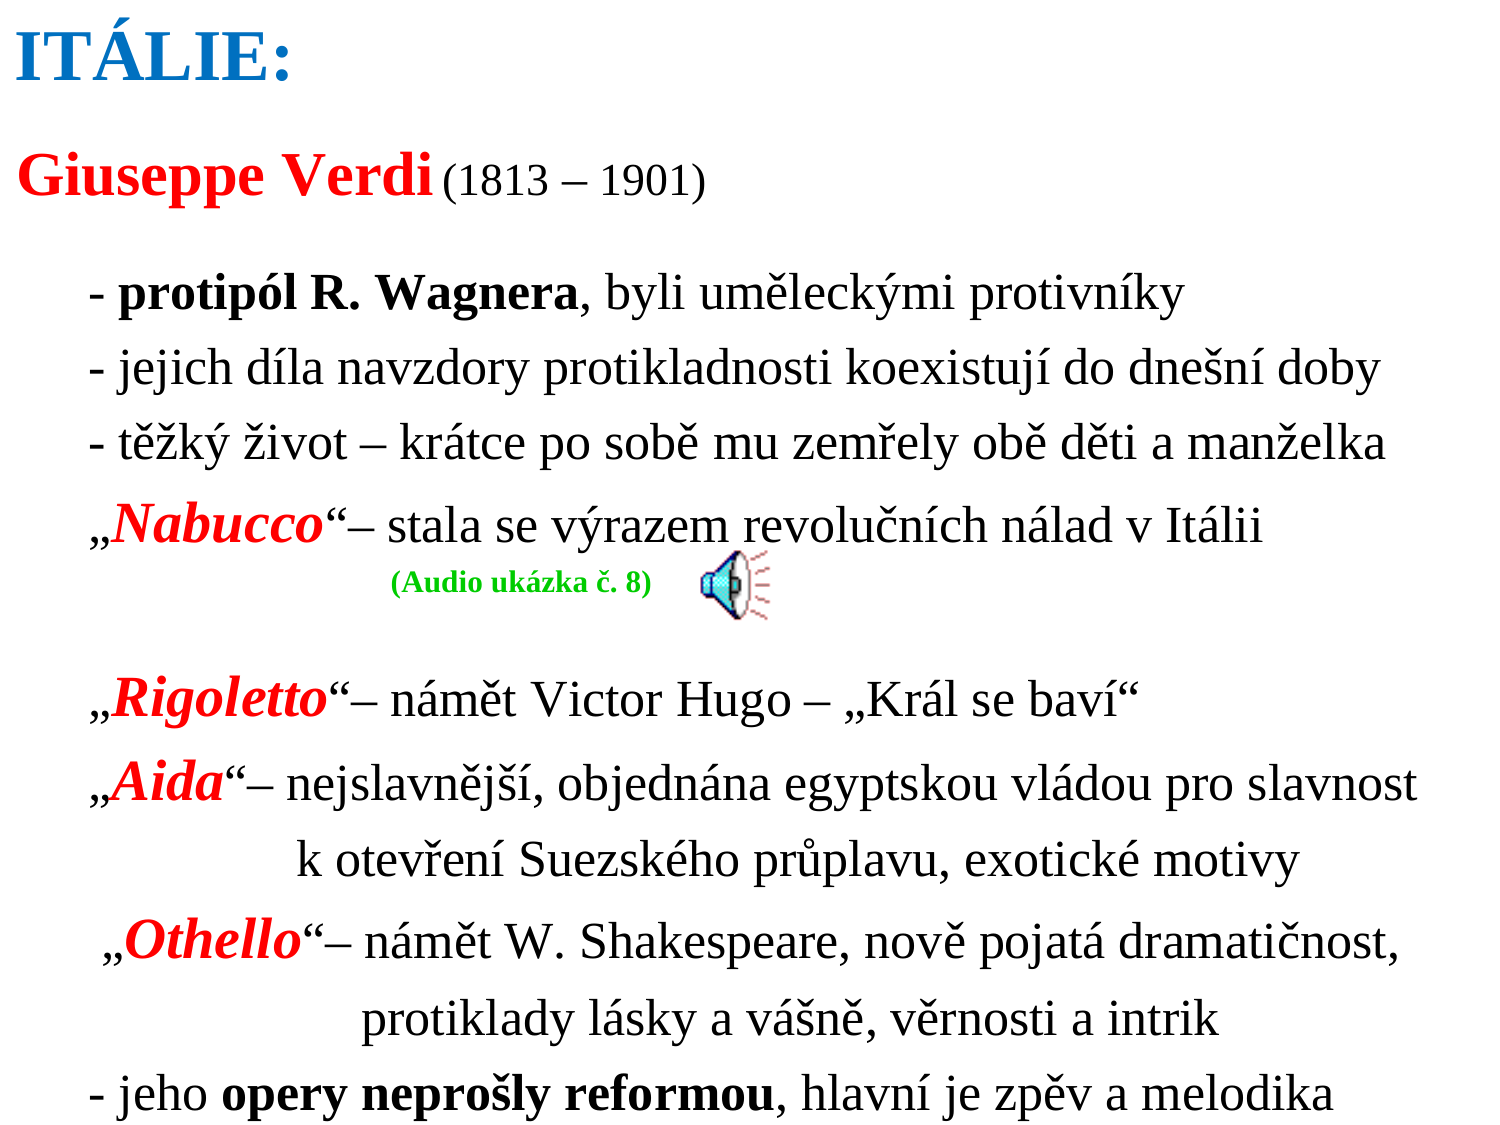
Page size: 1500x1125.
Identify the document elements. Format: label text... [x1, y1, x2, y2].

text_box Giuseppe Verdi (1813 – 1901) [1, 125, 722, 216]
text_box ITÁLIE: [0, 0, 310, 103]
picture [699, 549, 775, 625]
text_box - protipól R. Wagnera, byli uměleckými protivníky - jejich díla navzdory protikladnosti koexistují do dnešní doby - těžký život – krátce po sobě mu zemřely obě děti a manželka „Nabucco“– stala se výrazem revolučních nálad v Itálii (Audio ukázka č. 8) „Rigoletto“– námět Victor Hugo – „Král se baví“ „Aida“– nejslavnější, objednána egyptskou vládou pro slavnost k otevření Suezského průplavu, exotické motivy „Othello“– námět W. Shakespeare, nově pojatá dramatičnost, protiklady lásky a vášně, věrnosti a intrik - jeho opery neprošly reformou, hlavní je zpěv a melodika [0, 237, 1500, 1121]
